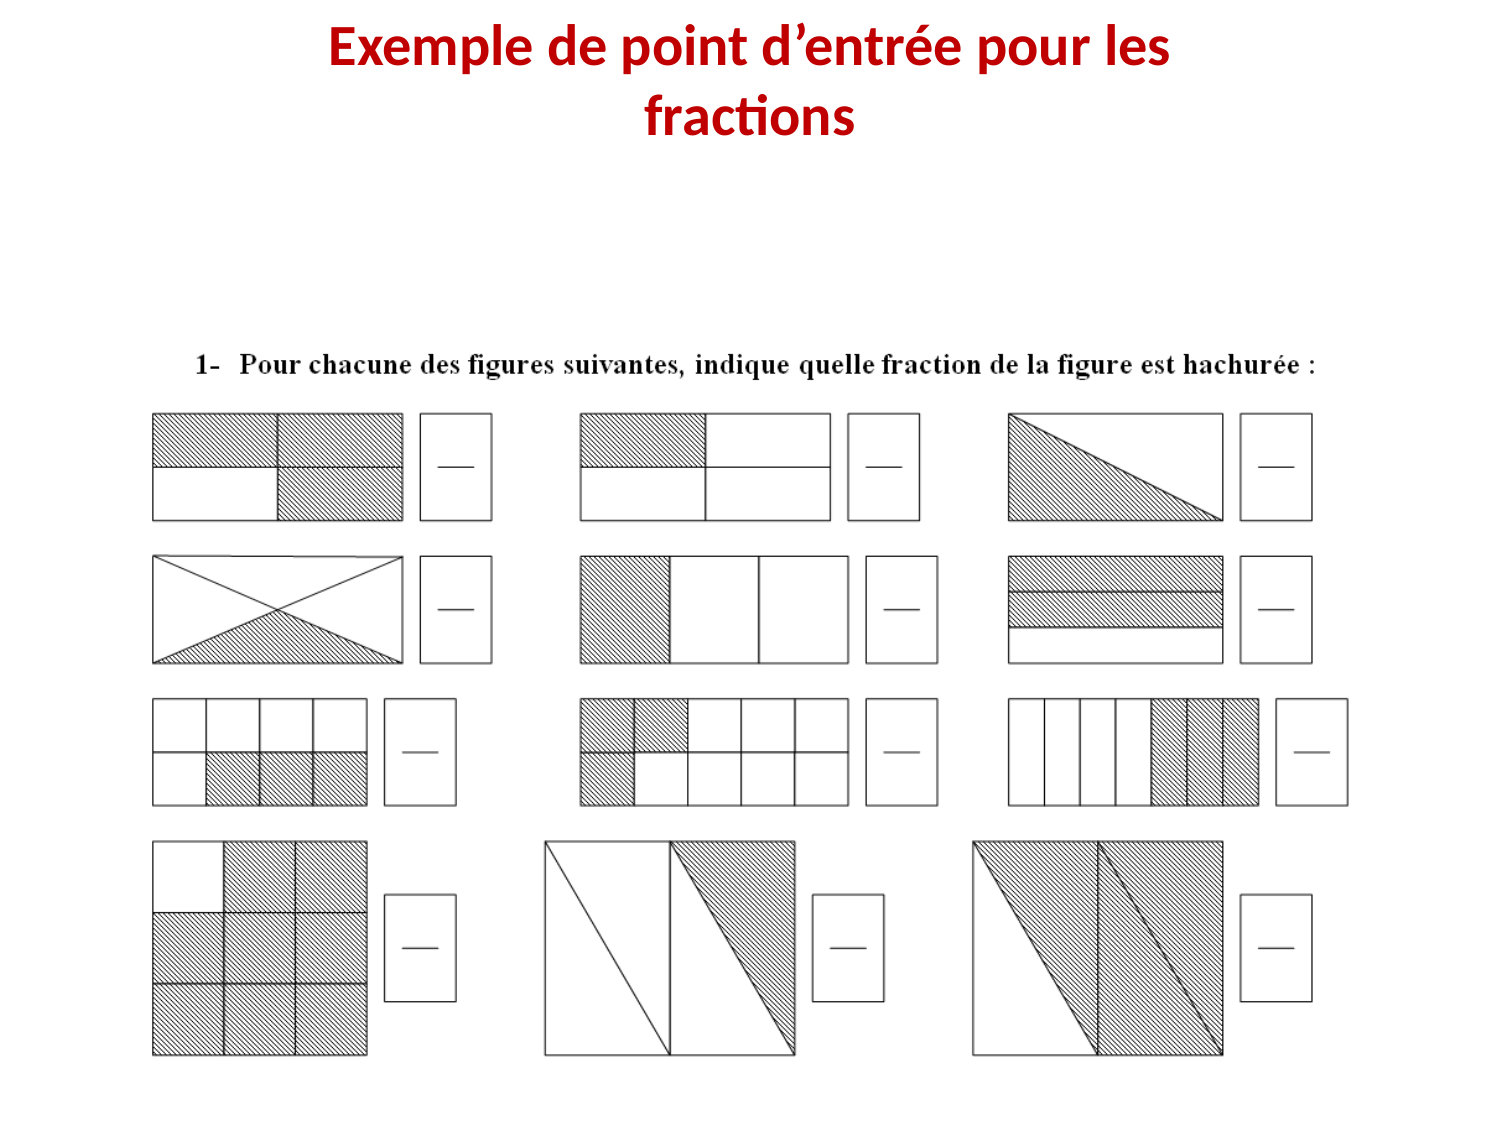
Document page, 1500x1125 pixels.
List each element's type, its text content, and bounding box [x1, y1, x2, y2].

picture [135, 338, 1361, 1073]
text_box Exemple de point d’entrée pour les fractions [312, 0, 1187, 155]
